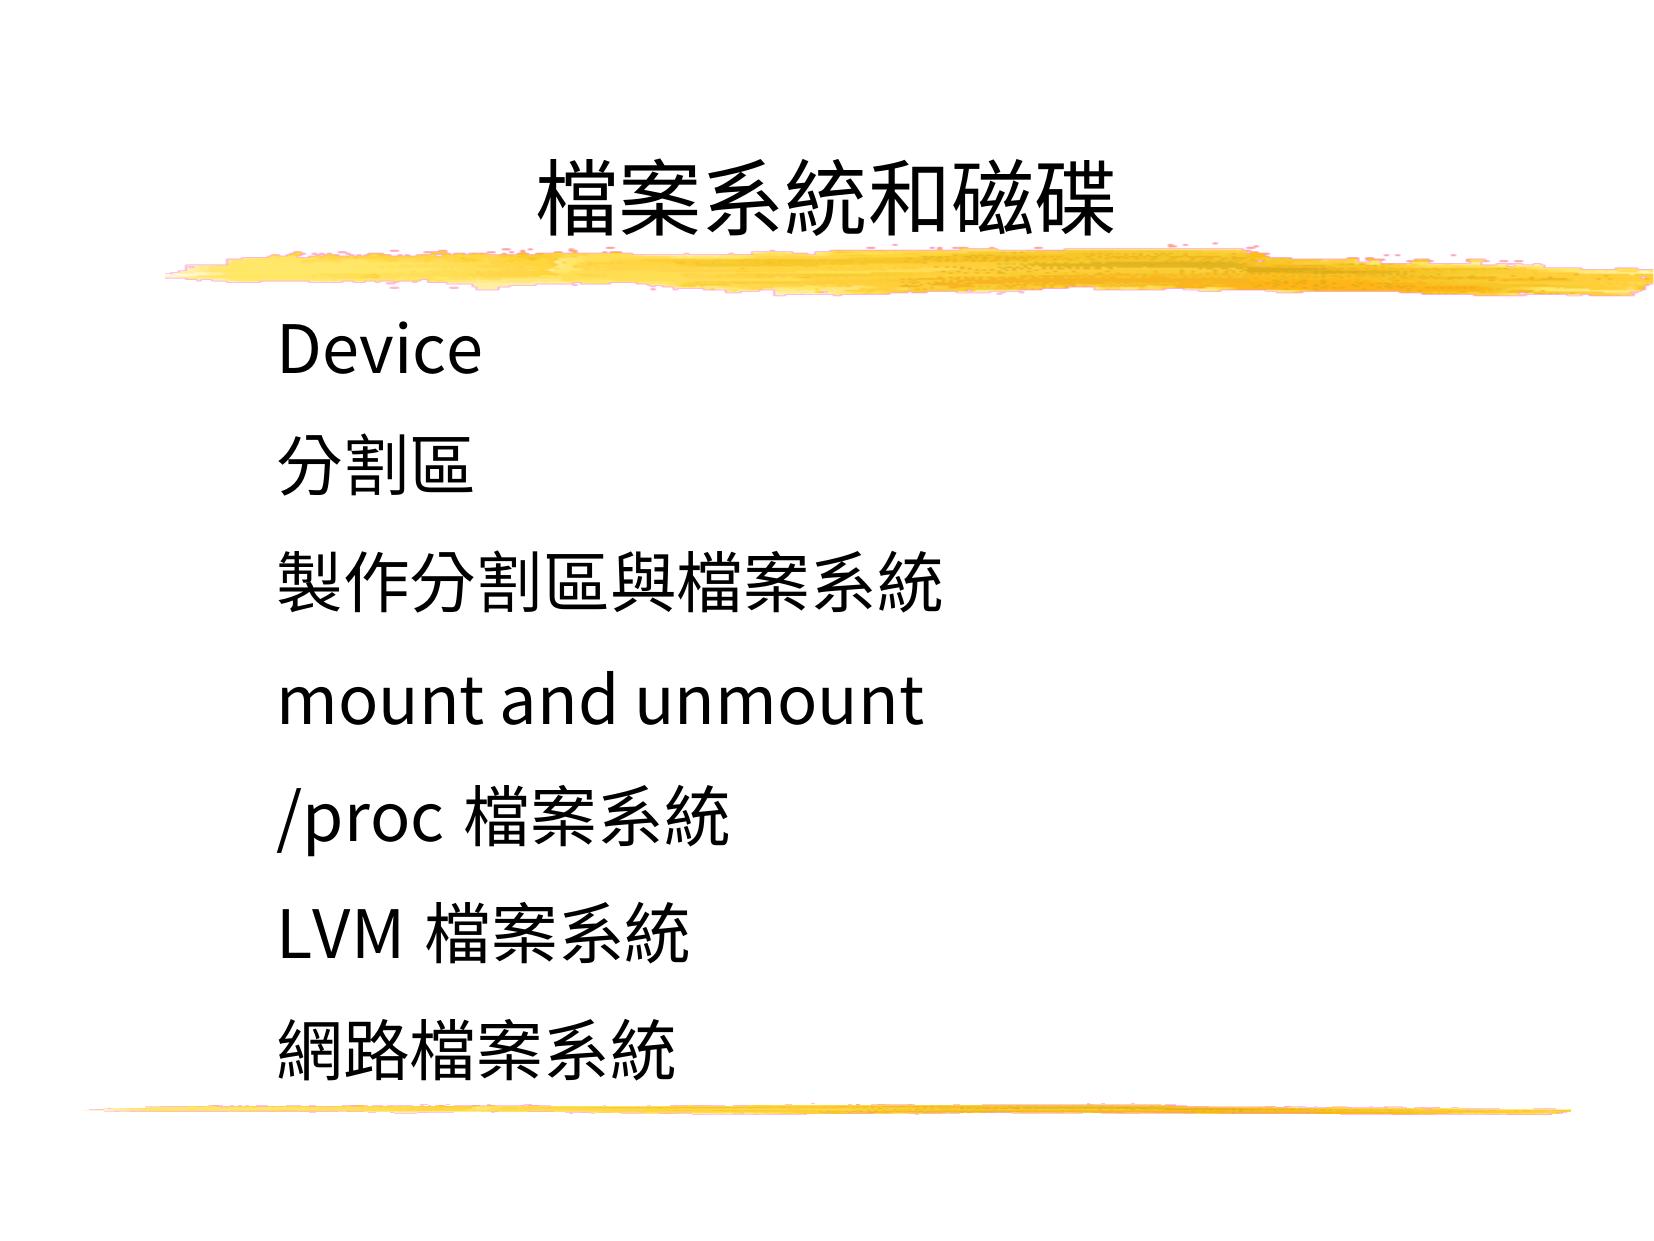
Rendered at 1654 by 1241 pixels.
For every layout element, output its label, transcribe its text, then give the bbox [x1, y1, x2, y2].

picture [165, 237, 1654, 308]
title 檔案系統和磁碟 [124, 55, 1530, 262]
picture [82, 1102, 1571, 1117]
list Device 分割區 製作分割區與檔案系統 mount and unmount /proc檔案系統 LVM檔案系統 網路檔案系統 [261, 282, 1489, 1031]
